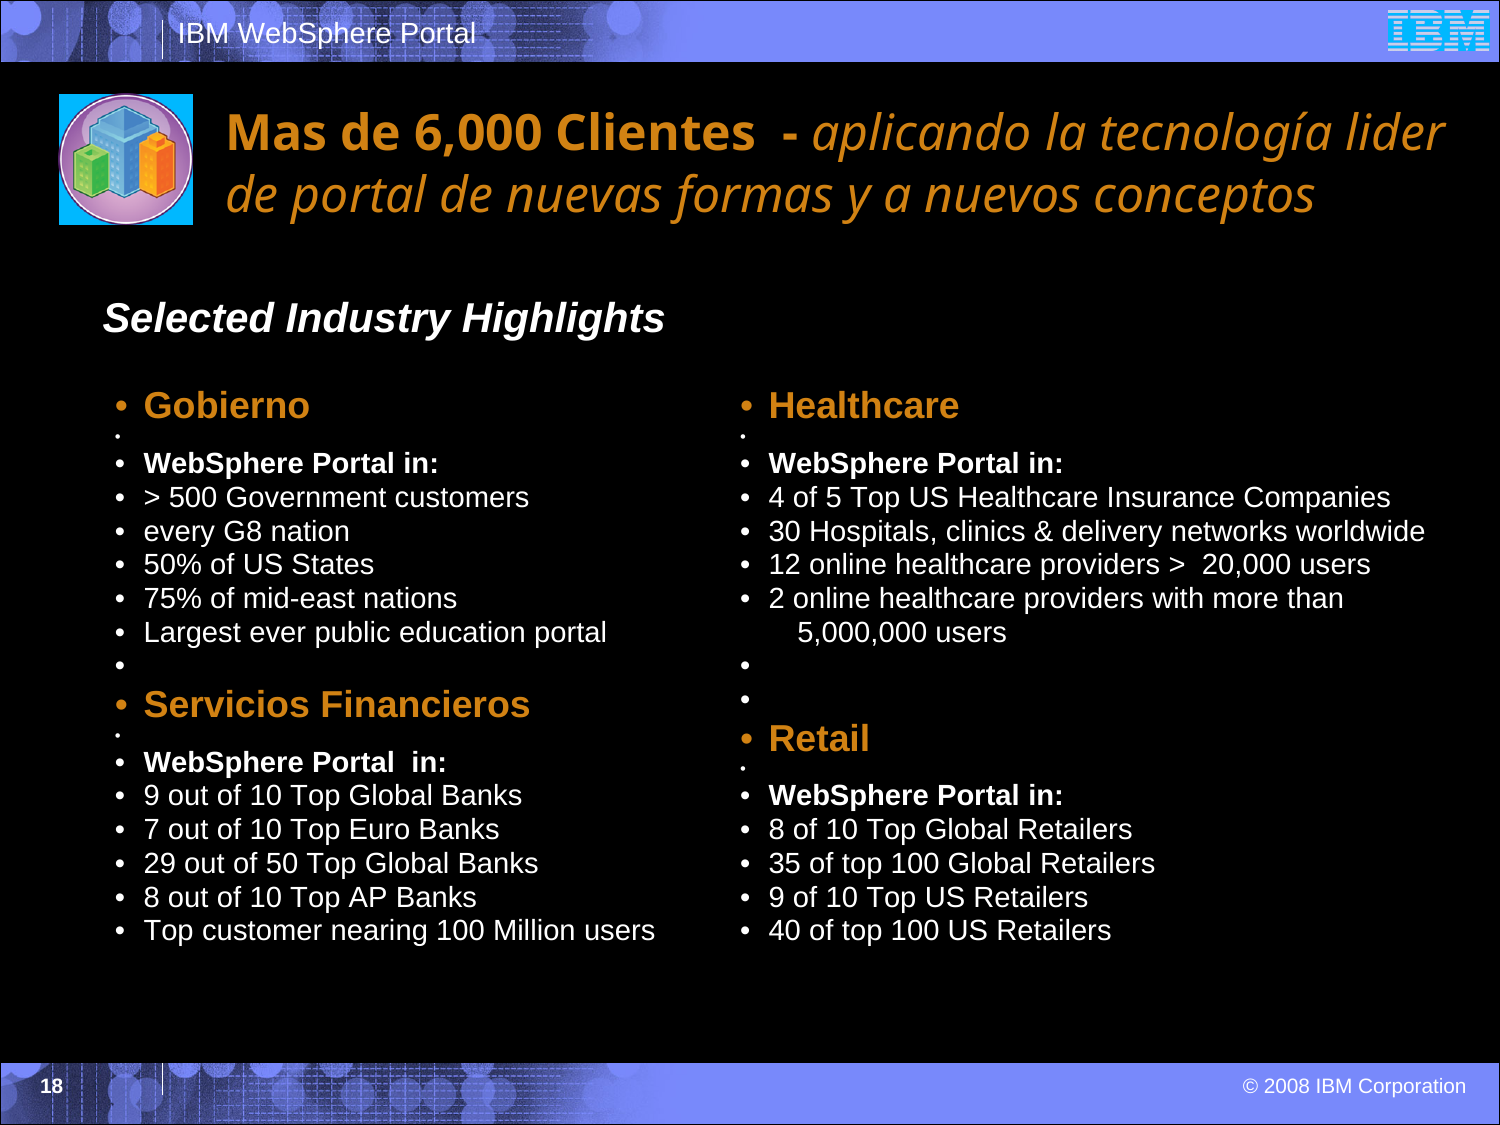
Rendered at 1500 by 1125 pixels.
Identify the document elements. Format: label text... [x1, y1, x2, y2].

picture [58, 93, 193, 225]
picture [1, 1063, 1499, 1124]
text_box Mas de 6,000 Clientes - aplicando la tecnología lider de portal de nuevas formas y a nuevos conceptos [225, 99, 1452, 213]
text_box Healthcare WebSphere Portal in: 4 of 5 Top US Healthcare Insurance Companies 30 Hospitals, clinics & delivery networks worldwide 12 online healthcare providers > 20,000 users 2 online healthcare providers with more than 5,000,000 users Retail WebSphere Portal in: 8 of 10 Top Global Retailers 35 of top 100 Global Retailers 9 of 10 Top US Retailers 40 of top 100 US Retailers [724, 376, 1476, 955]
text_box Gobierno WebSphere Portal in: > 500 Government customers every G8 nation 50% of US States 75% of mid-east nations Largest ever public education portal Servicios Financieros WebSphere Portal in: 9 out of 10 Top Global Banks 7 out of 10 Top Euro Banks 29 out of 50 Top Global Banks 8 out of 10 Top AP Banks Top customer nearing 100 Million users [99, 376, 724, 955]
text_box Selected Industry Highlights [87, 293, 681, 354]
picture [1, 1, 1499, 62]
